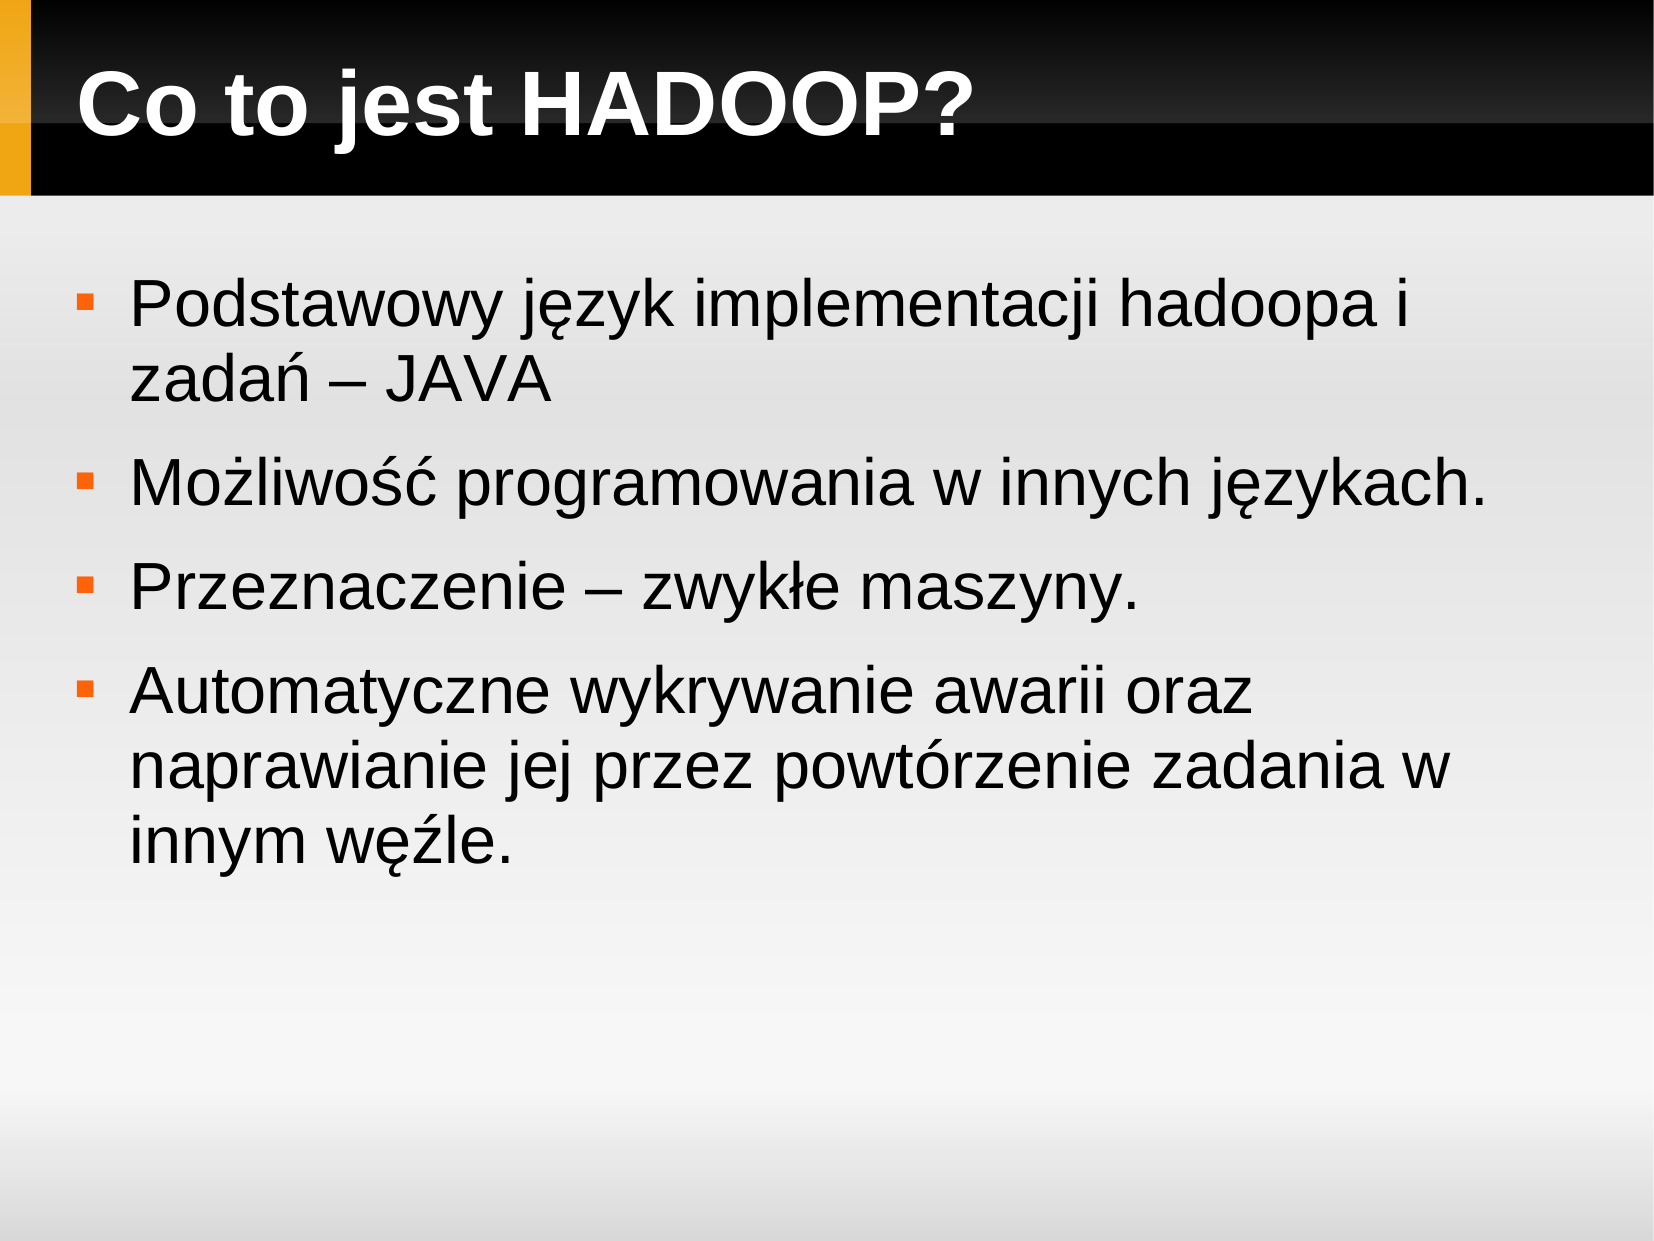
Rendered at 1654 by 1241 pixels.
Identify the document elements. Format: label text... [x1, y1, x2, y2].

picture [0, 0, 1654, 1241]
title Co to jest HADOOP? [76, 7, 1565, 200]
list Podstawowy język implementacji hadoopa i zadań – JAVA Możliwość programowania w innych językach. Przeznaczenie – zwykłe maszyny. Automatyczne wykrywanie awarii oraz naprawianie jej przez powtórzenie zadania w innym węźle. [59, 265, 1548, 1087]
